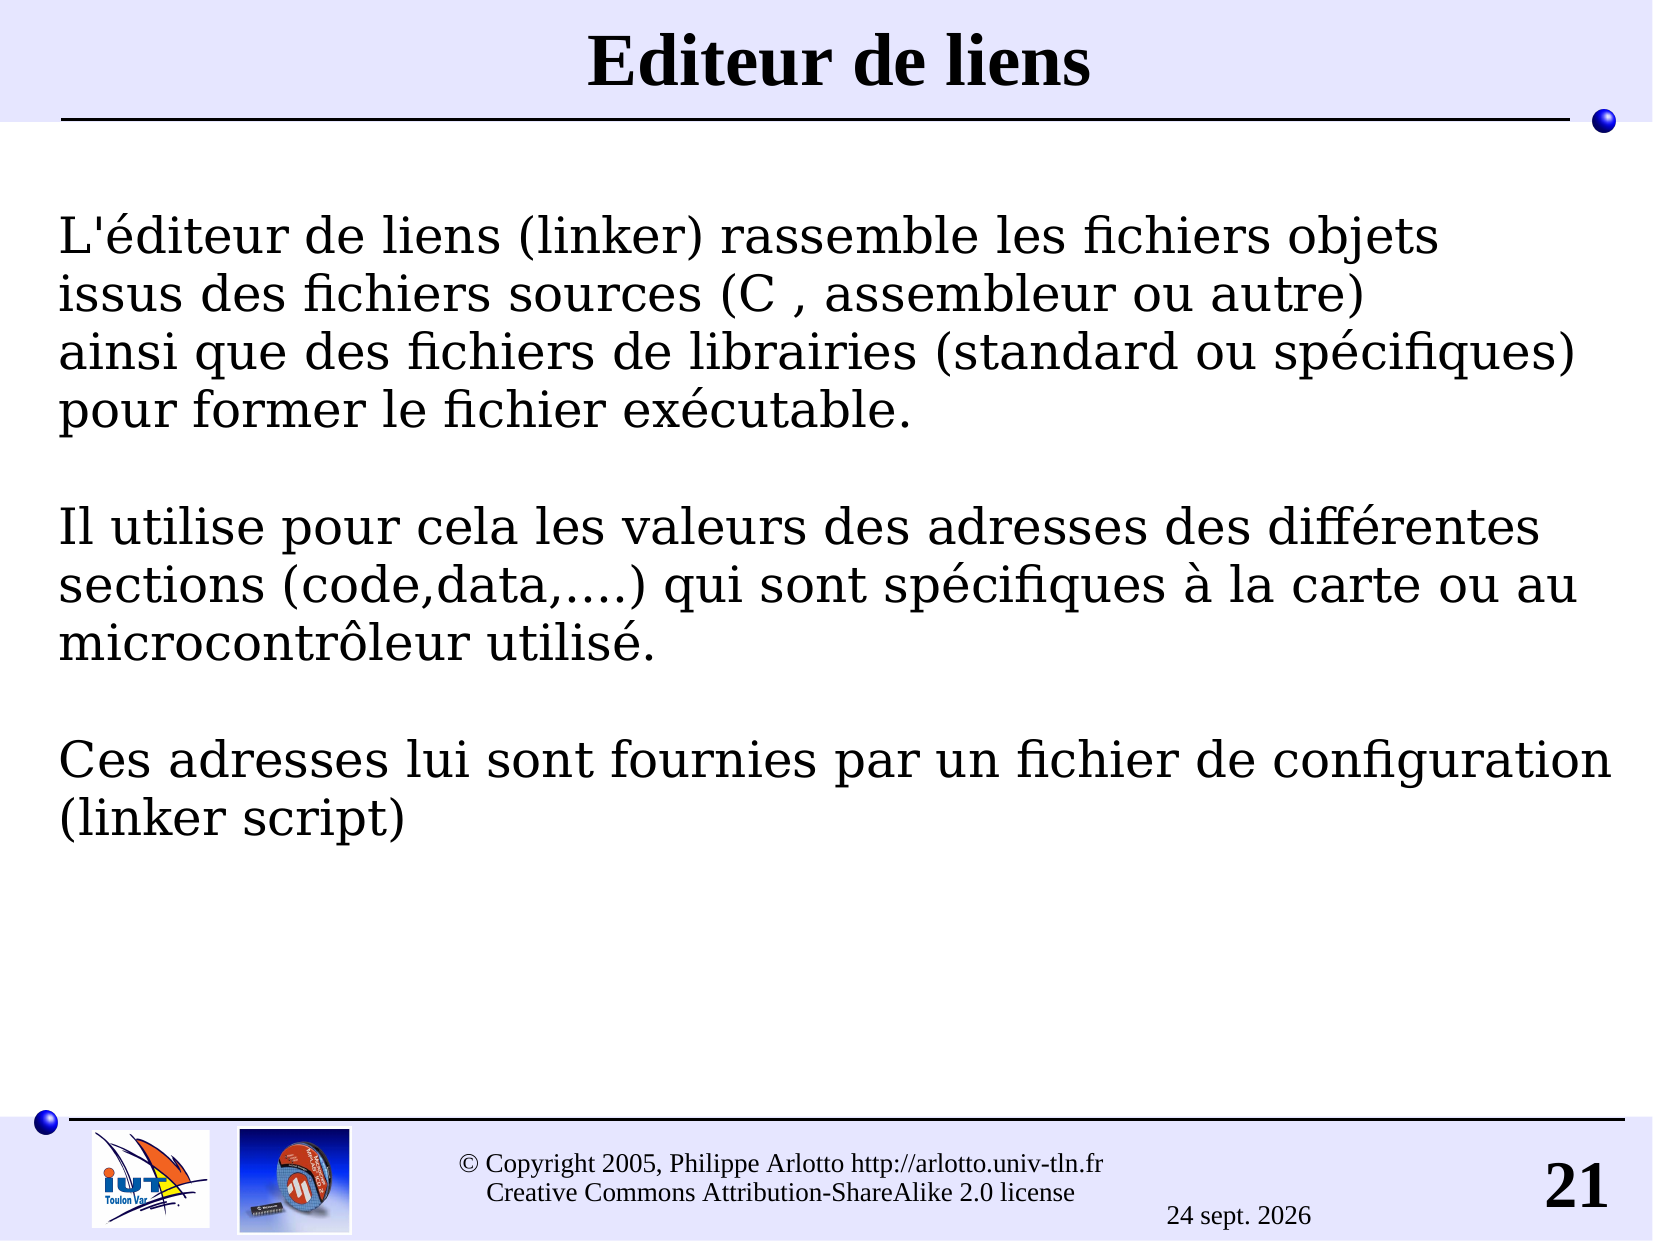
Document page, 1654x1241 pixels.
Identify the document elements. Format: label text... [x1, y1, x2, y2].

picture [237, 1126, 352, 1235]
text_box L'éditeur de liens (linker) rassemble les fichiers objets issus des fichiers sources (C , assembleur ou autre) ainsi que des fichiers de librairies (standard ou spécifiques) pour former le fichier exécutable. Il utilise pour cela les valeurs des adresses des différentes sections (code,data,....) qui sont spécifiques à la carte ou au microcontrôleur utilisé. Ces adresses lui sont fournies par un fichier de configuration (linker script) [59, 206, 1617, 848]
title Editeur de liens [95, 14, 1585, 107]
